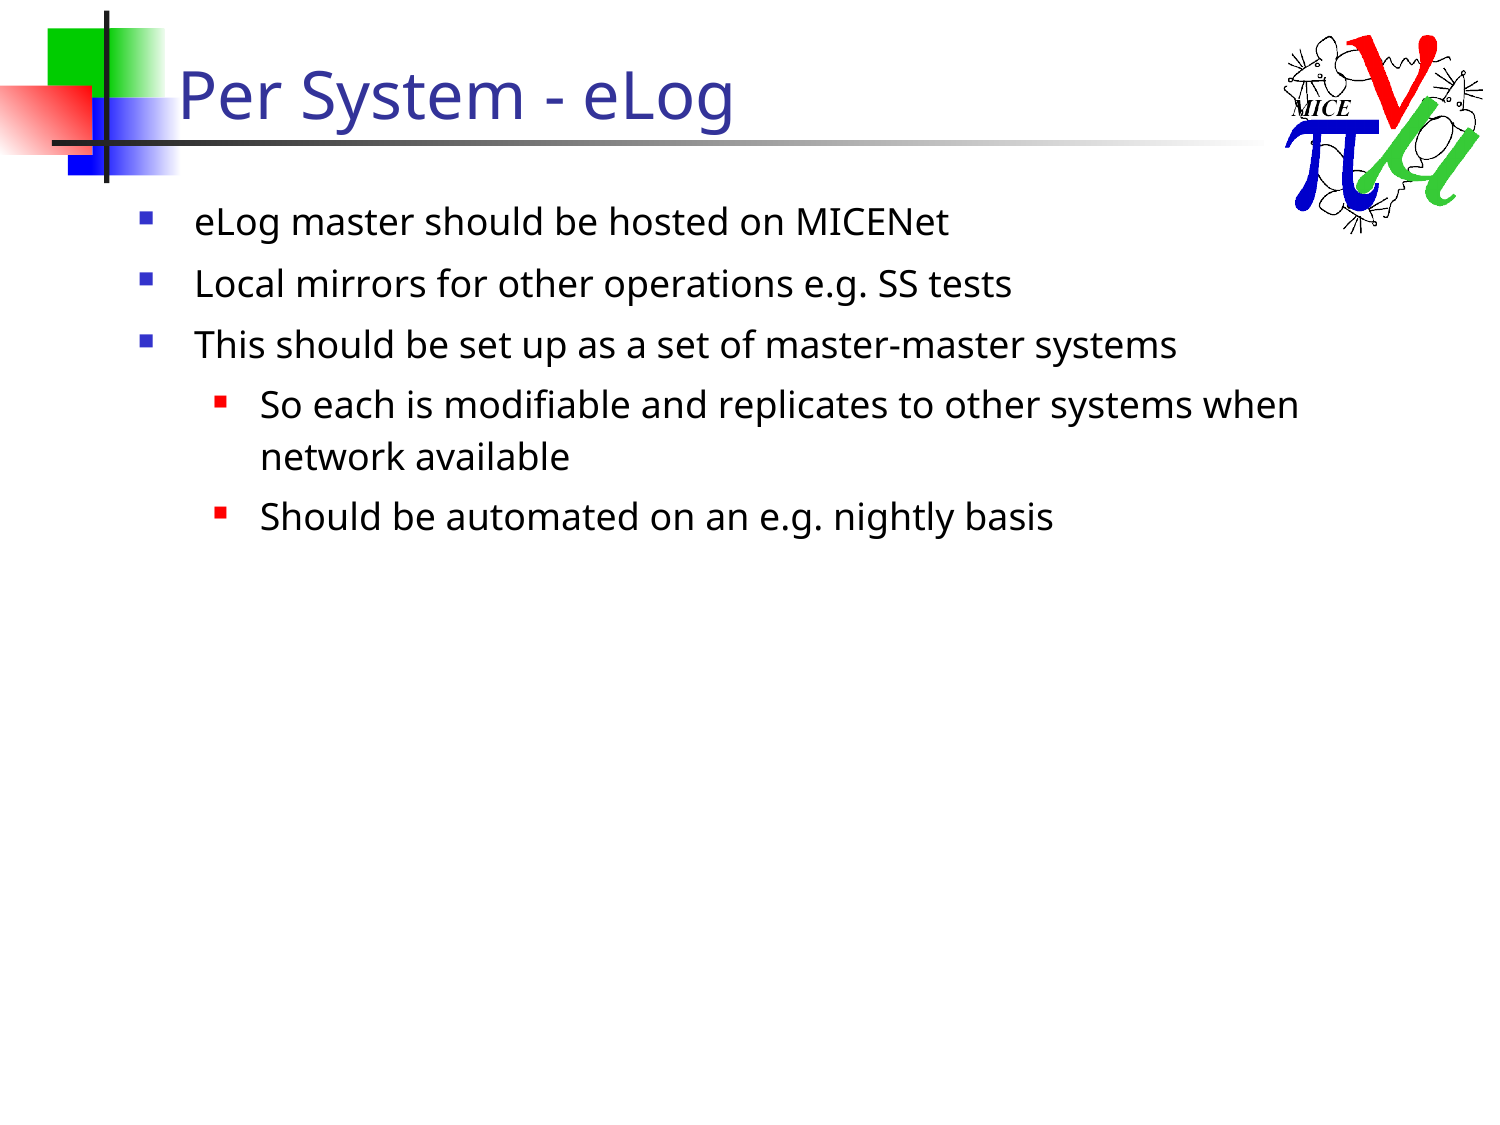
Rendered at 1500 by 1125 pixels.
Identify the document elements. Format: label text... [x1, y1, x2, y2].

title Per System - eLog [162, 0, 1441, 188]
picture [1399, 5, 1500, 251]
list eLog master should be hosted on MICENet Local mirrors for other operations e.g. SS tests This should be set up as a set of master-master systems So each is modifiable and replicates to other systems when network available Should be automated on an e.g. nightly basis [123, 188, 1399, 576]
